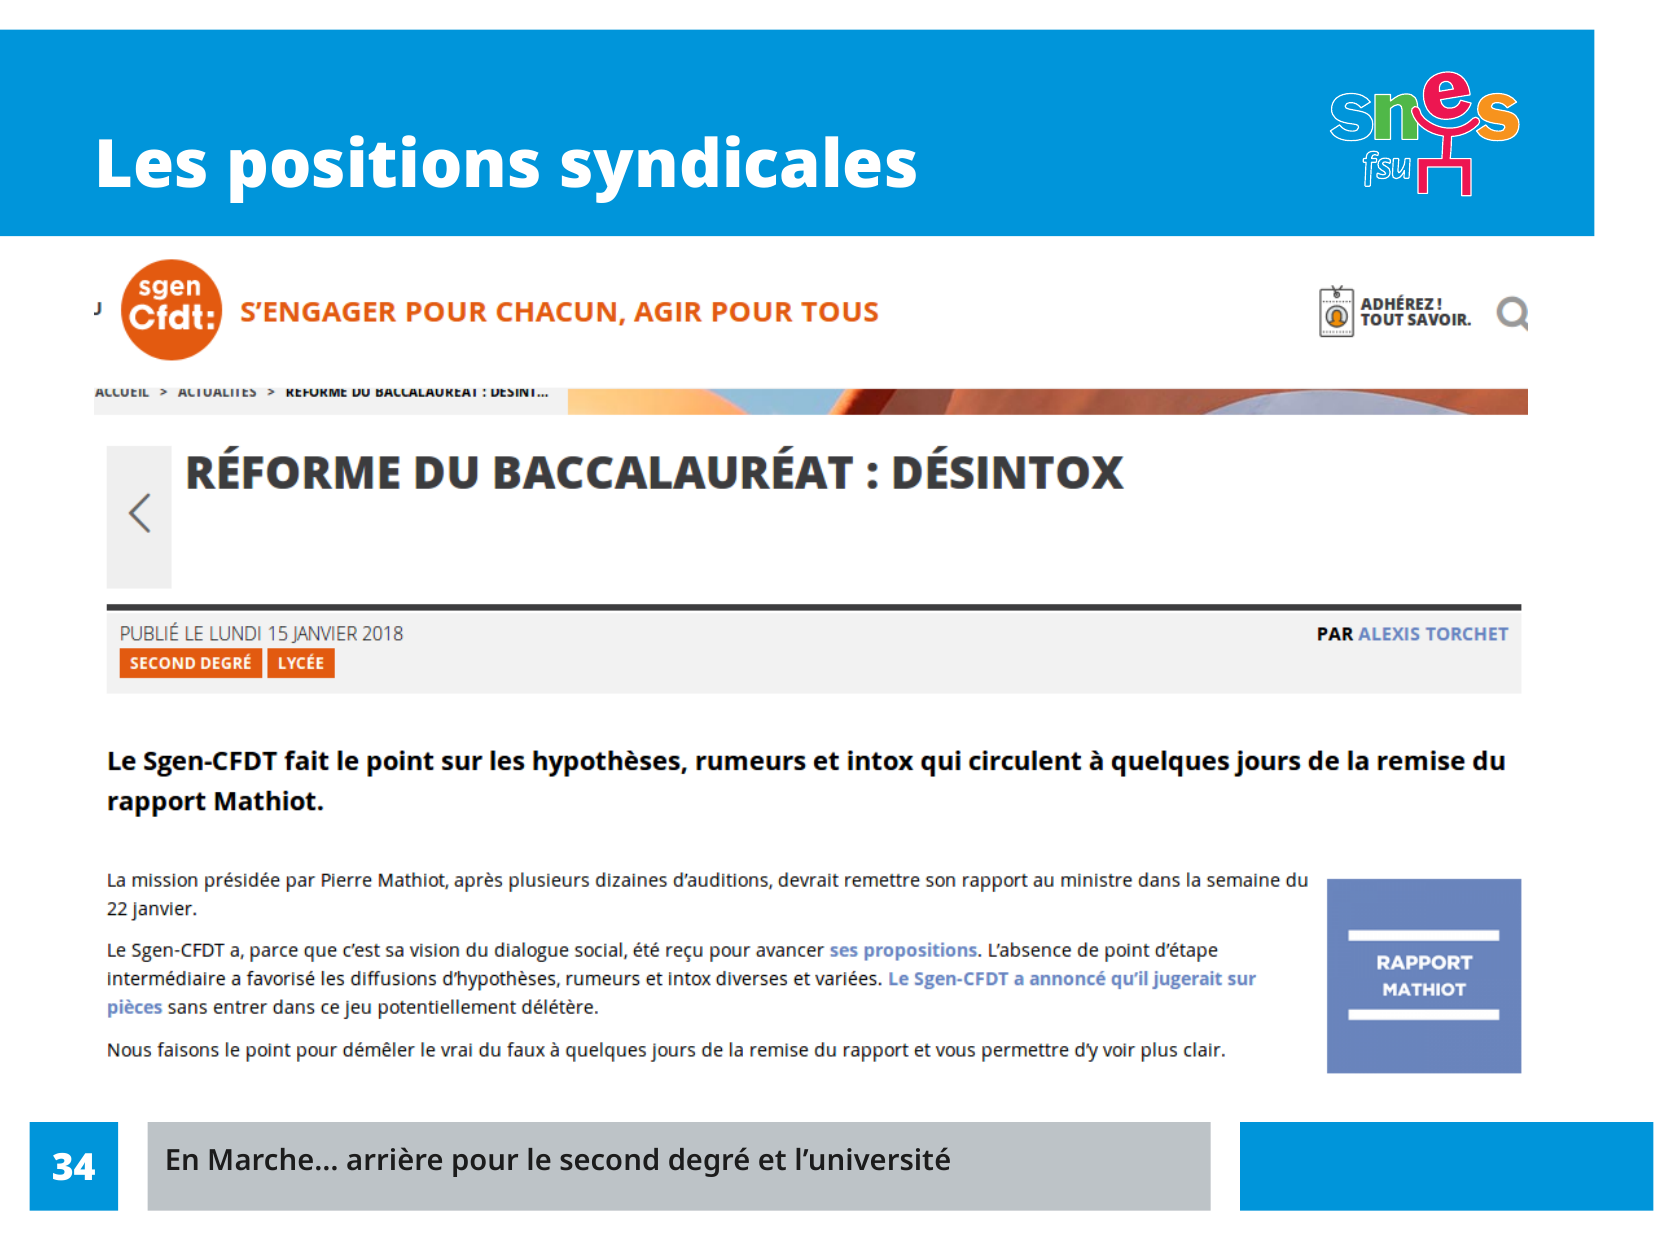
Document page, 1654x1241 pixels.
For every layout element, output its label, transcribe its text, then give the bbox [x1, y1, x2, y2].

title Les positions syndicales [59, 59, 1595, 207]
picture [94, 253, 1528, 1080]
list En Marche… arrière pour le second degré et l’université [164, 1139, 1183, 1217]
